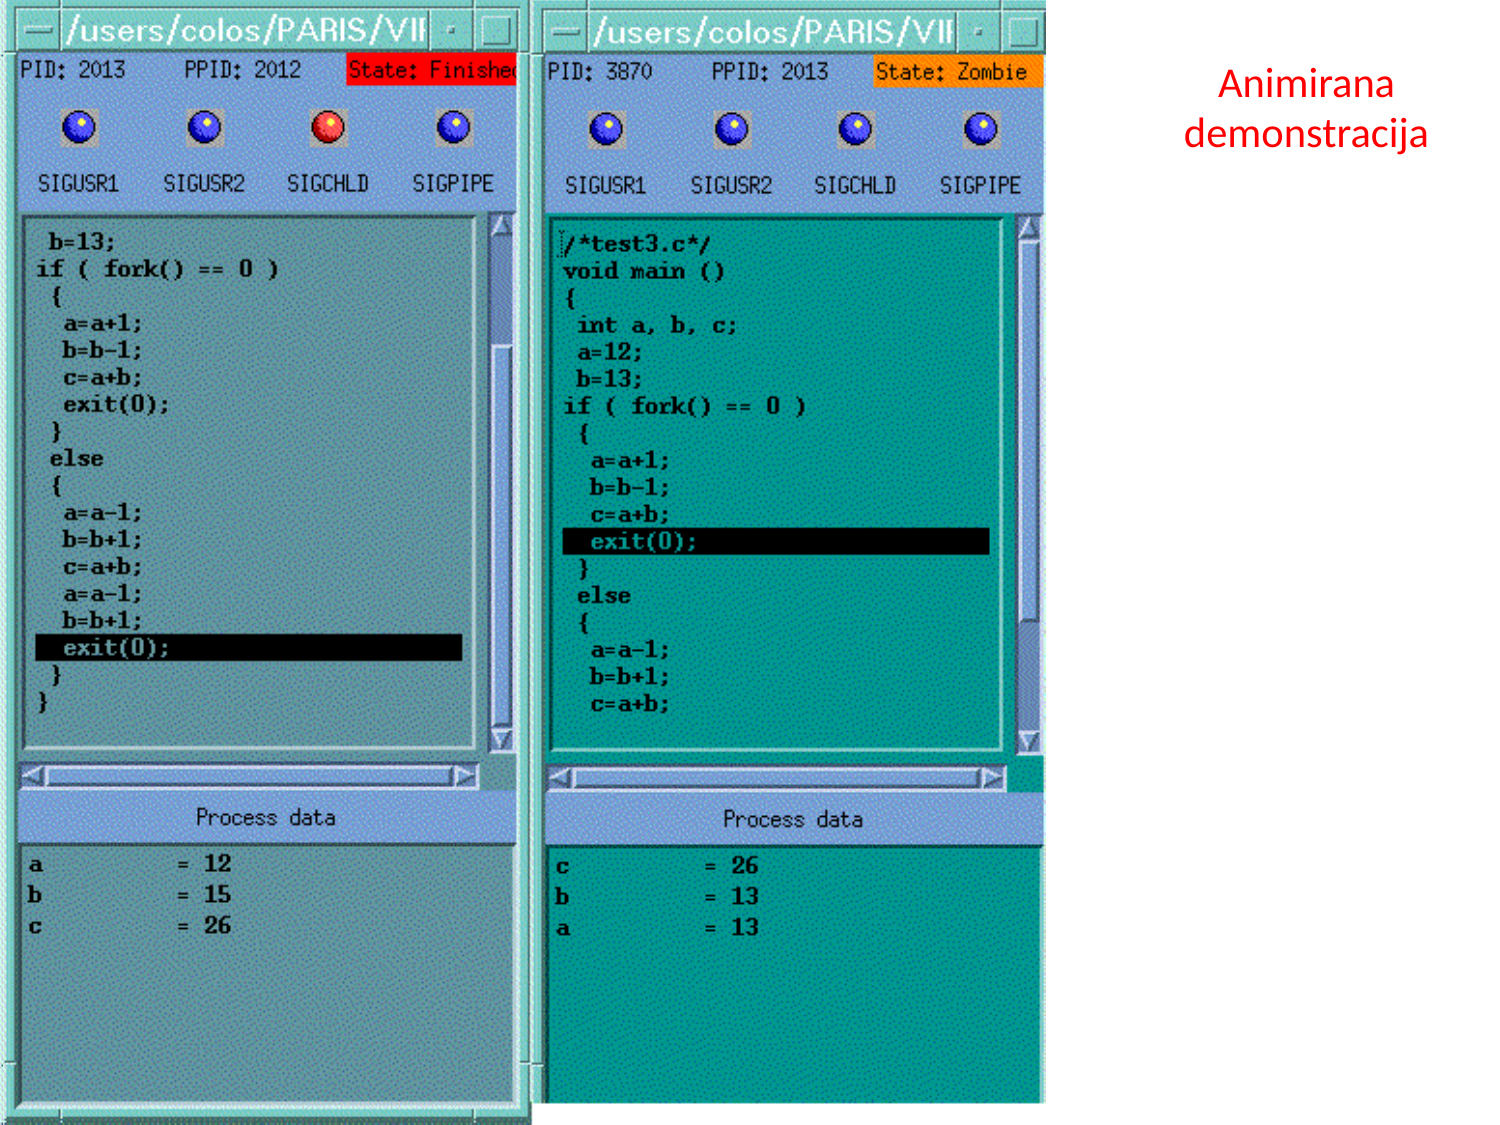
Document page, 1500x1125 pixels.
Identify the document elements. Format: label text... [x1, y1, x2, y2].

title Animirana demonstracija [1113, 46, 1500, 164]
picture [0, 0, 1046, 1125]
